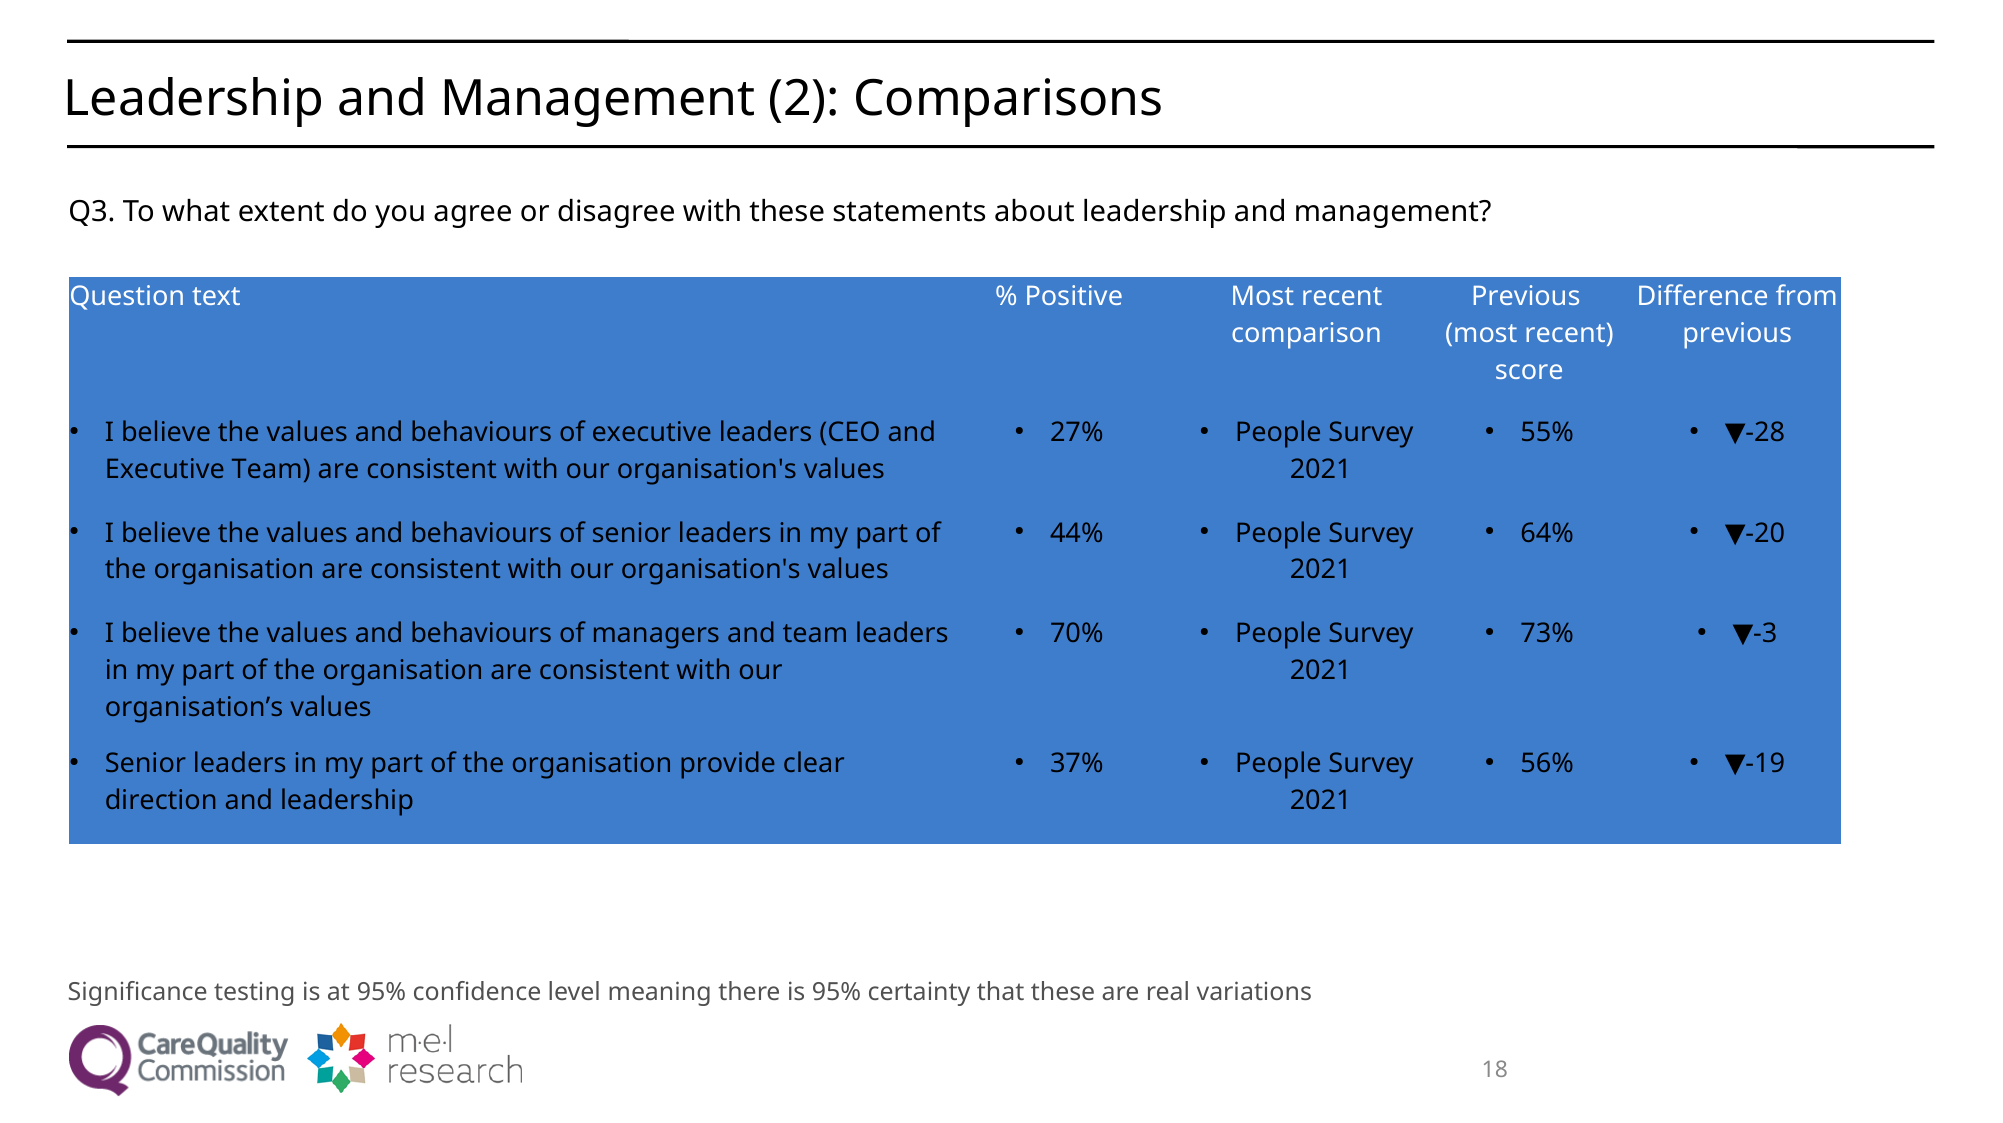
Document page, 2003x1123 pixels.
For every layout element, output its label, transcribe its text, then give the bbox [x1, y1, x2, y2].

table_cell I believe the values and behaviours of executive leaders (CEO and Executive Team) are consistent with our organisation's values [69, 413, 960, 513]
table_header Previous (most recent) score [1425, 277, 1633, 413]
table_cell People Survey 2021 [1188, 744, 1425, 844]
table_cell [1158, 413, 1188, 513]
table_cell ▼-19 [1633, 744, 1841, 844]
table_cell 44% [960, 513, 1158, 614]
table_cell People Survey 2021 [1188, 614, 1425, 744]
picture [307, 1023, 522, 1093]
table_cell I believe the values and behaviours of managers and team leaders in my part of the organisation are consistent with our organisation’s values [69, 614, 960, 744]
table_cell 70% [960, 614, 1158, 744]
table_cell I believe the values and behaviours of senior leaders in my part of the organisation are consistent with our organisation's values [69, 513, 960, 614]
table_header % Positive [960, 277, 1158, 413]
table_cell People Survey 2021 [1188, 513, 1425, 614]
table_cell ▼-3 [1633, 614, 1841, 744]
text_box Q3. To what extent do you agree or disagree with these statements about leadership and management? [68, 184, 1586, 227]
table_cell Senior leaders in my part of the organisation provide clear direction and leadership [69, 744, 960, 844]
table_cell [1158, 744, 1188, 844]
table_cell [1158, 614, 1188, 744]
text_box Significance testing is at 95% confidence level meaning there is 95% certainty that these are real variations [53, 964, 1411, 1006]
table_cell 55% [1425, 413, 1633, 513]
table_cell 37% [960, 744, 1158, 844]
table_cell 56% [1425, 744, 1633, 844]
table_cell People Survey 2021 [1188, 413, 1425, 513]
table_header [1158, 277, 1188, 413]
table_cell 64% [1425, 513, 1633, 614]
title Leadership and Management (2): Comparisons [48, 44, 1851, 147]
table_header Question text [69, 277, 960, 413]
table_cell [1158, 513, 1188, 614]
table_cell 27% [960, 413, 1158, 513]
table_cell 73% [1425, 614, 1633, 744]
table_cell ▼-28 [1633, 413, 1841, 513]
table_header Difference from previous [1633, 277, 1841, 413]
slide_number 18 [1466, 1039, 1934, 1100]
table_header Most recent comparison [1188, 277, 1425, 413]
table_cell ▼-20 [1633, 513, 1841, 614]
picture [67, 1023, 291, 1099]
